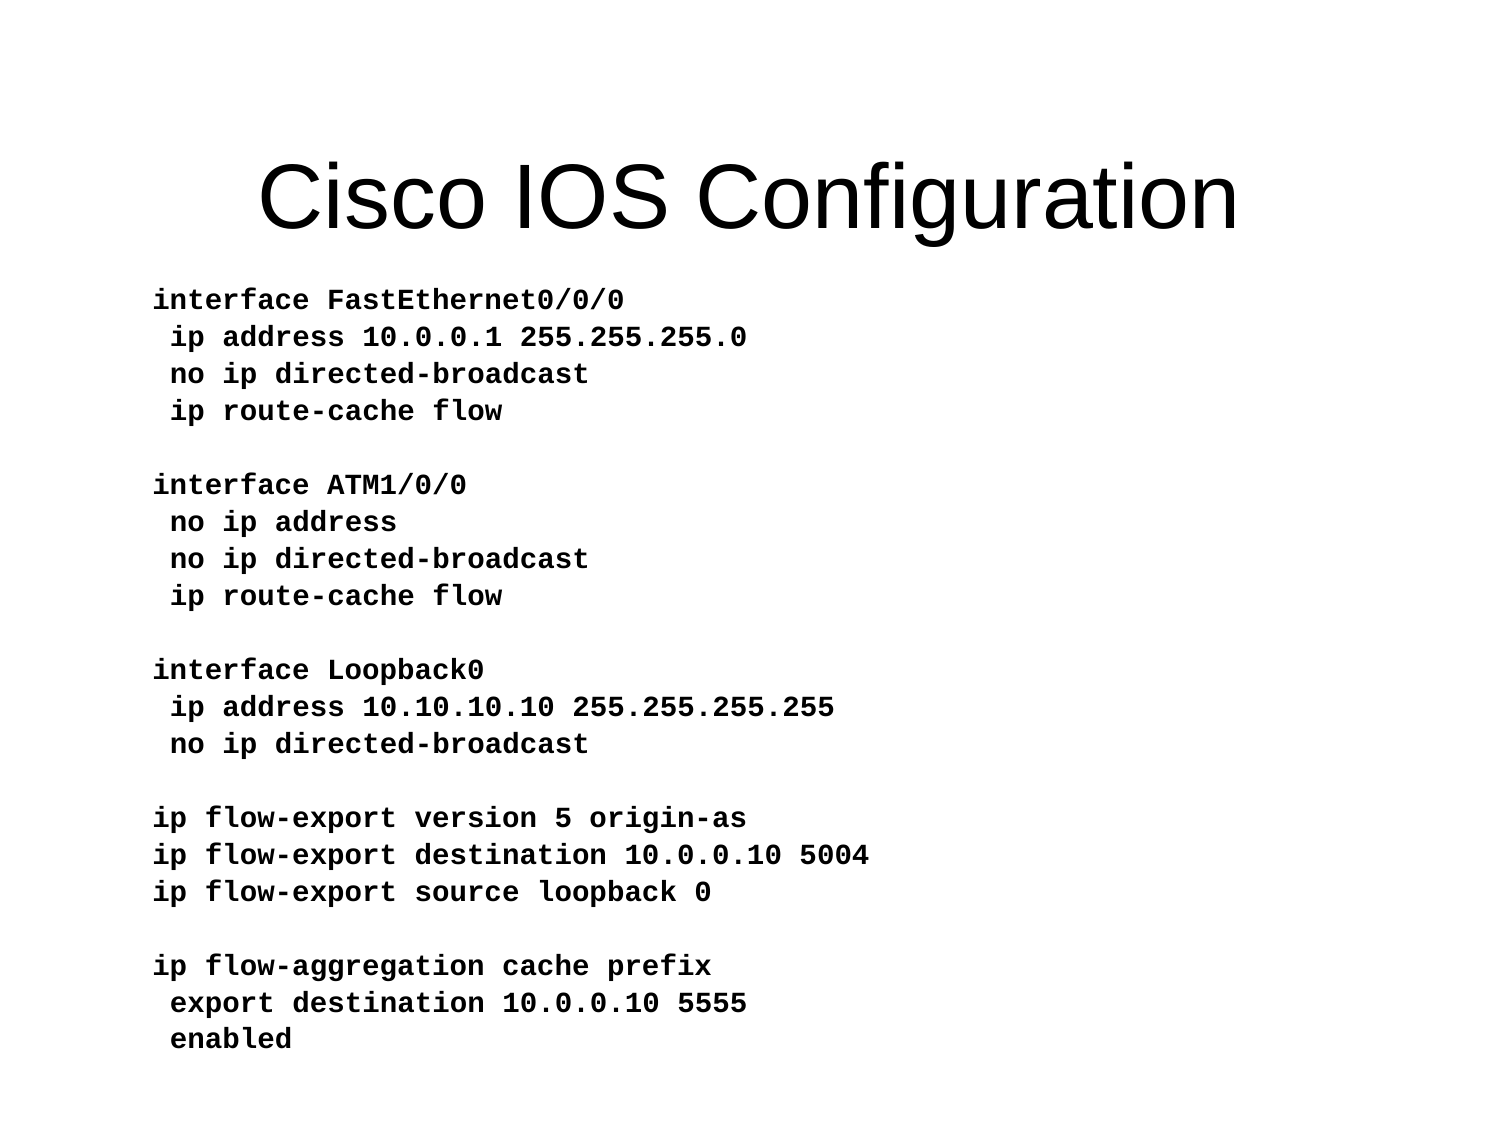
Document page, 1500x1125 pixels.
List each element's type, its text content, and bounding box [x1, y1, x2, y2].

text_box interface FastEthernet0/0/0 ip address 10.0.0.1 255.255.255.0 no ip directed-broadcast ip route-cache flow interface ATM1/0/0 no ip address no ip directed-broadcast ip route-cache flow interface Loopback0 ip address 10.10.10.10 255.255.255.255 no ip directed-broadcast ip flow-export version 5 origin-as ip flow-export destination 10.0.0.10 5004 ip flow-export source loopback 0 ip flow-aggregation cache prefix export destination 10.0.0.10 5555 enabled [137, 273, 884, 1057]
title Cisco IOS Configuration [112, 99, 1388, 288]
